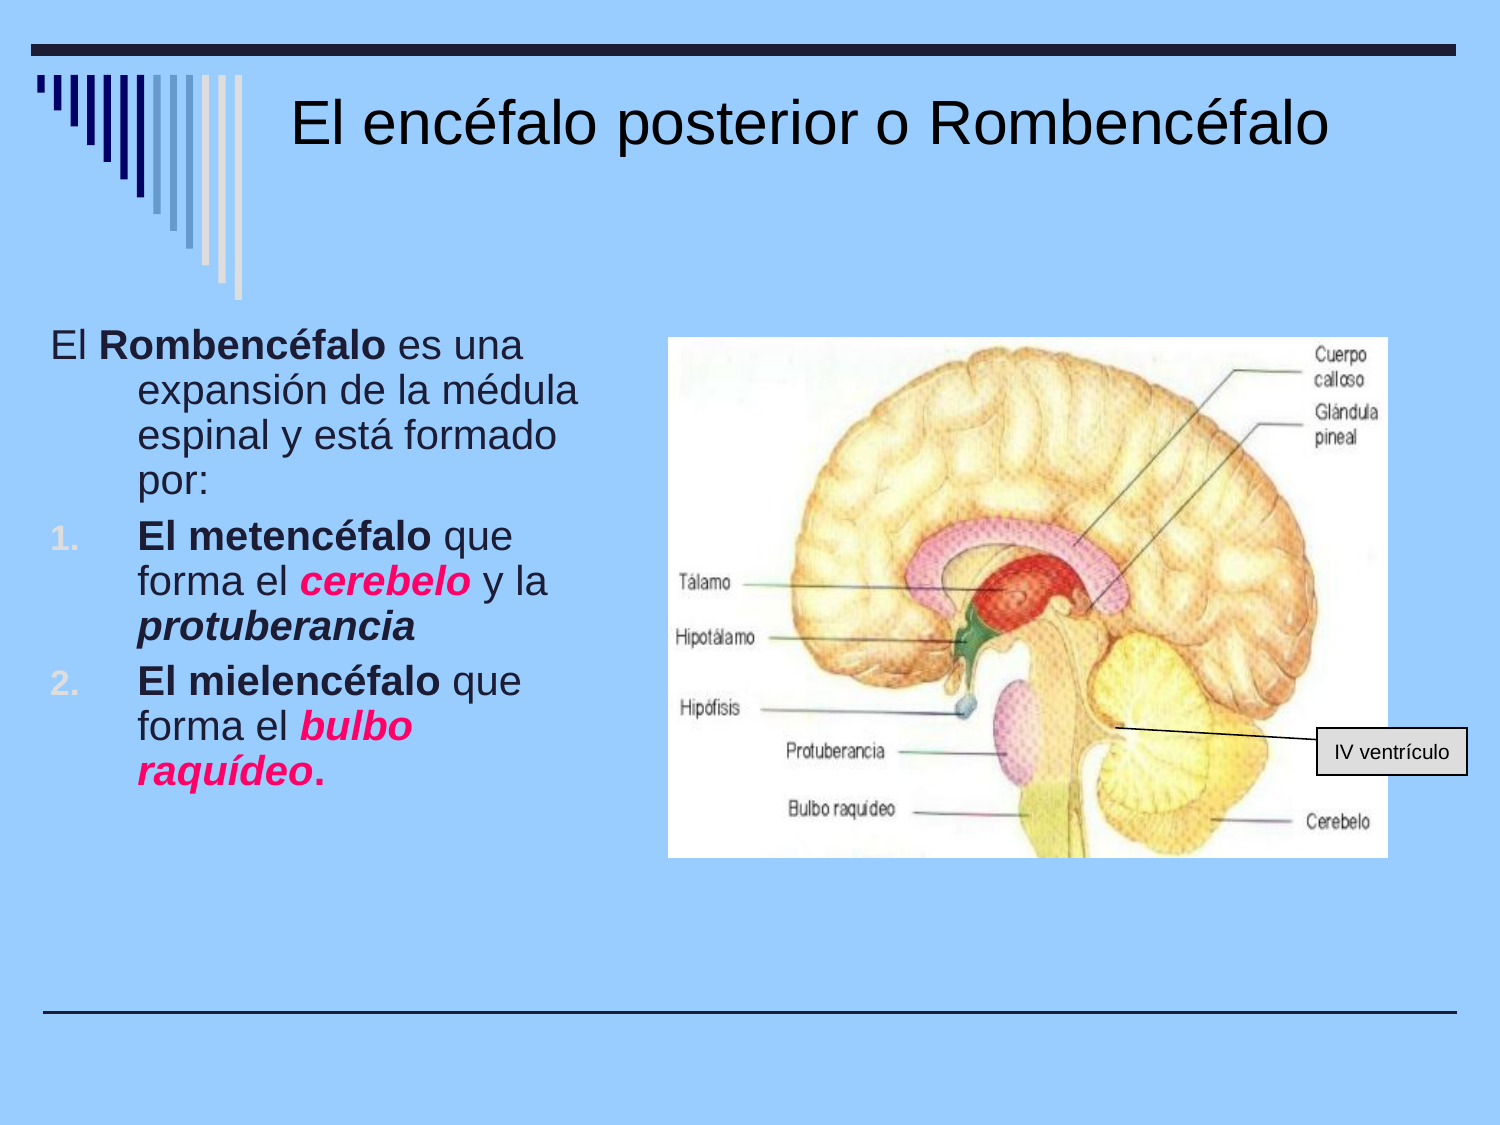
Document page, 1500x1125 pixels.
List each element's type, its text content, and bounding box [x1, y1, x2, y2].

text_box IV ventrículo [1316, 727, 1467, 776]
list El Rombencéfalo es una expansión de la médula espinal y está formado por: El metencéfalo que forma el cerebelo y la protuberancia El mielencéfalo que forma el bulbo raquídeo. [35, 316, 609, 1059]
title El encéfalo posterior o Rombencéfalo [274, 75, 1425, 288]
text_box [668, 338, 1388, 858]
